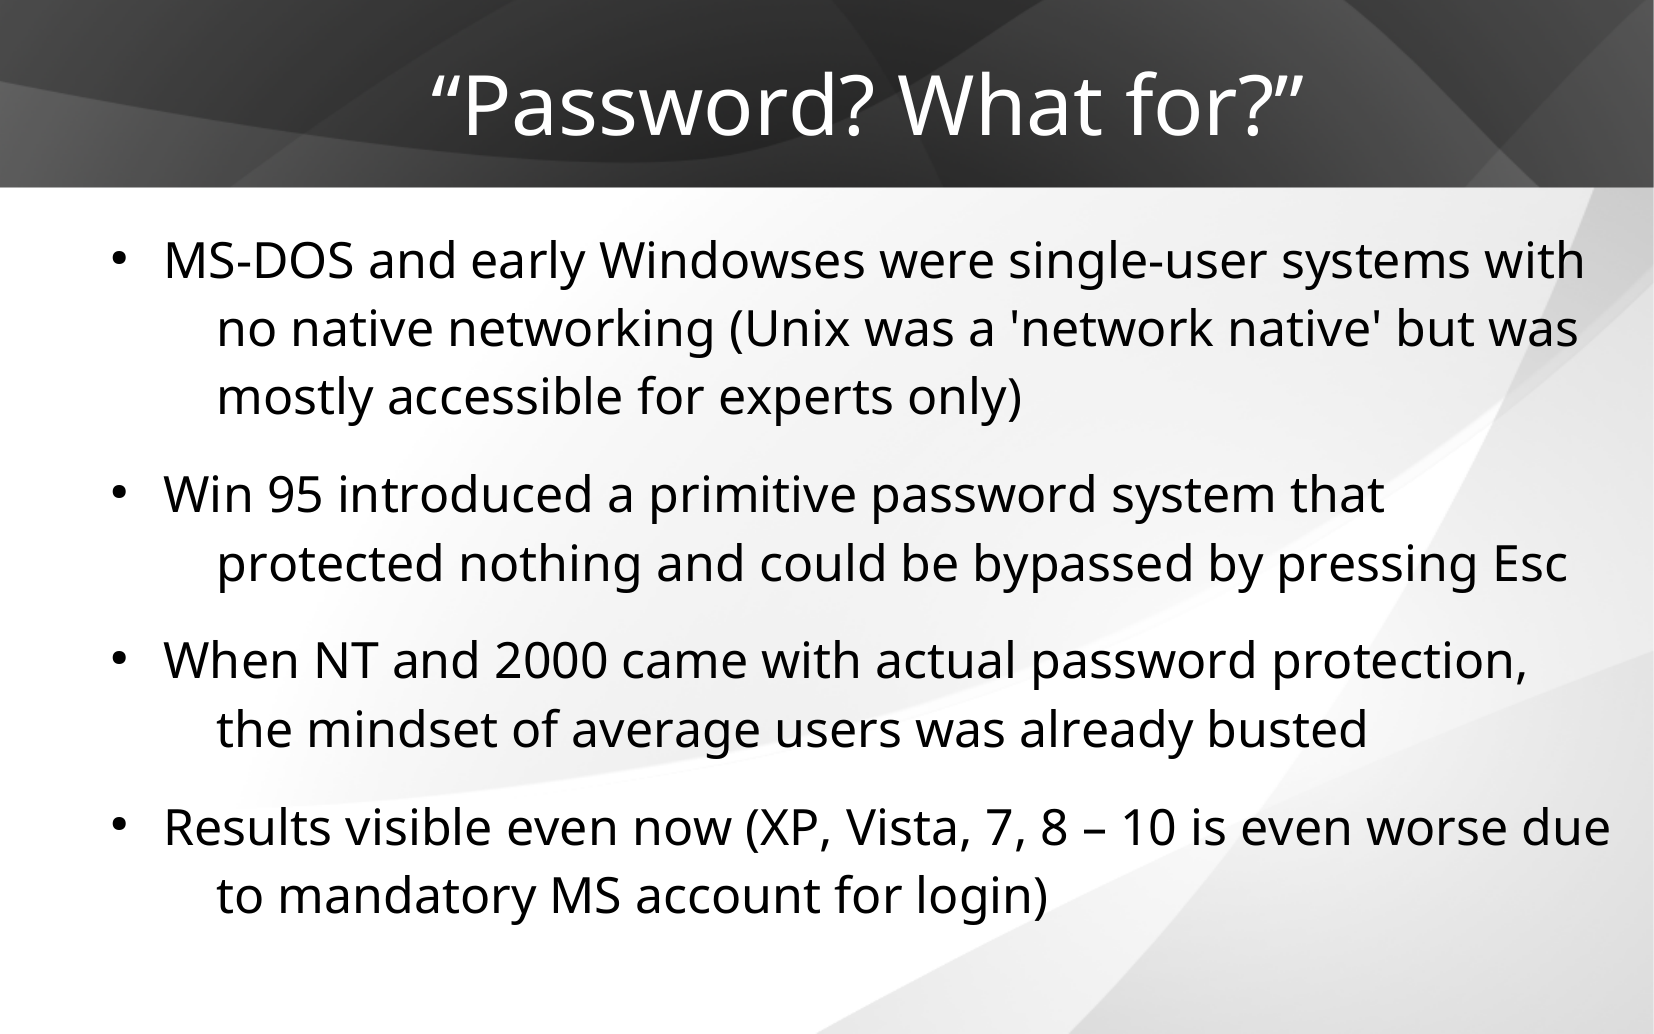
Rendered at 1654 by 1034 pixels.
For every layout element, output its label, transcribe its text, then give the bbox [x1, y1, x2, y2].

picture [0, 0, 1654, 1034]
list MS-DOS and early Windowses were single-user systems with no native networking (Unix was a 'network native' but was mostly accessible for experts only) Win 95 introduced a primitive password system that protected nothing and could be bypassed by pressing Esc When NT and 2000 came with actual password protection, the mindset of average users was already busted Results visible even now (XP, Vista, 7, 8 – 10 is even worse due to mandatory MS account for login) [75, 225, 1613, 1013]
title “Password? What for?” [124, 0, 1613, 208]
